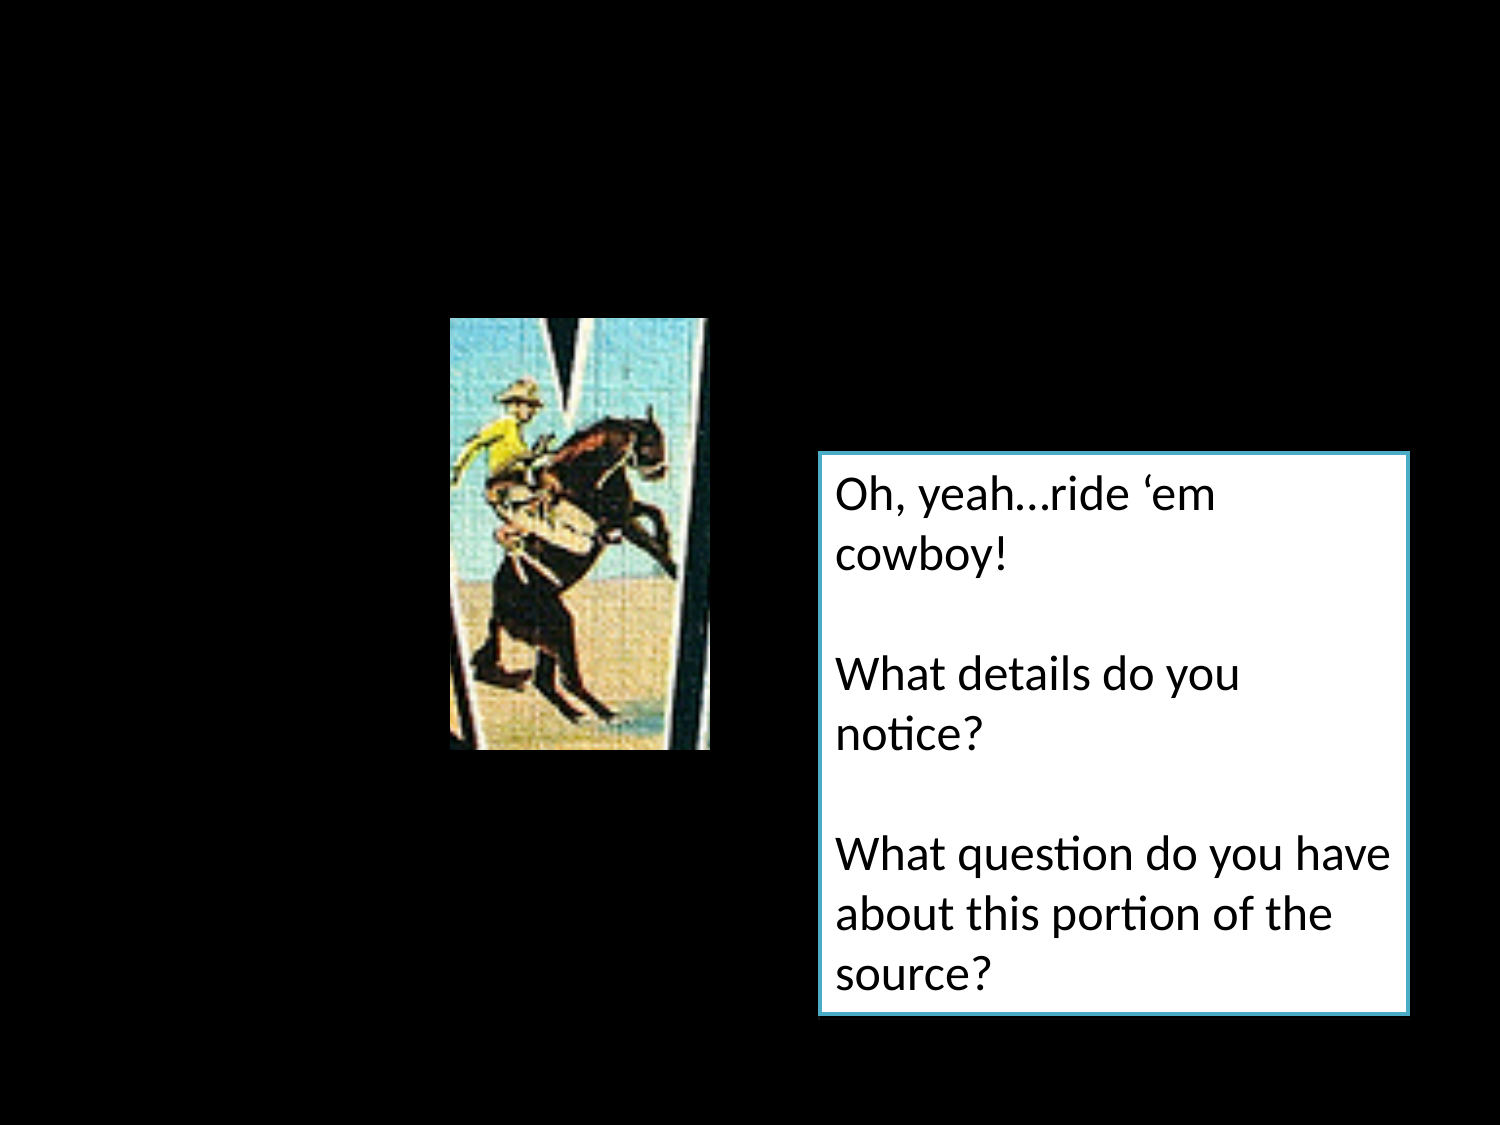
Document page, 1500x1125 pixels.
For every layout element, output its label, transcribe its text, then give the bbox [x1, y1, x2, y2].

picture [450, 318, 710, 750]
text_box Oh, yeah…ride ‘em cowboy! What details do you notice? What question do you have about this portion of the source? [820, 453, 1408, 1014]
